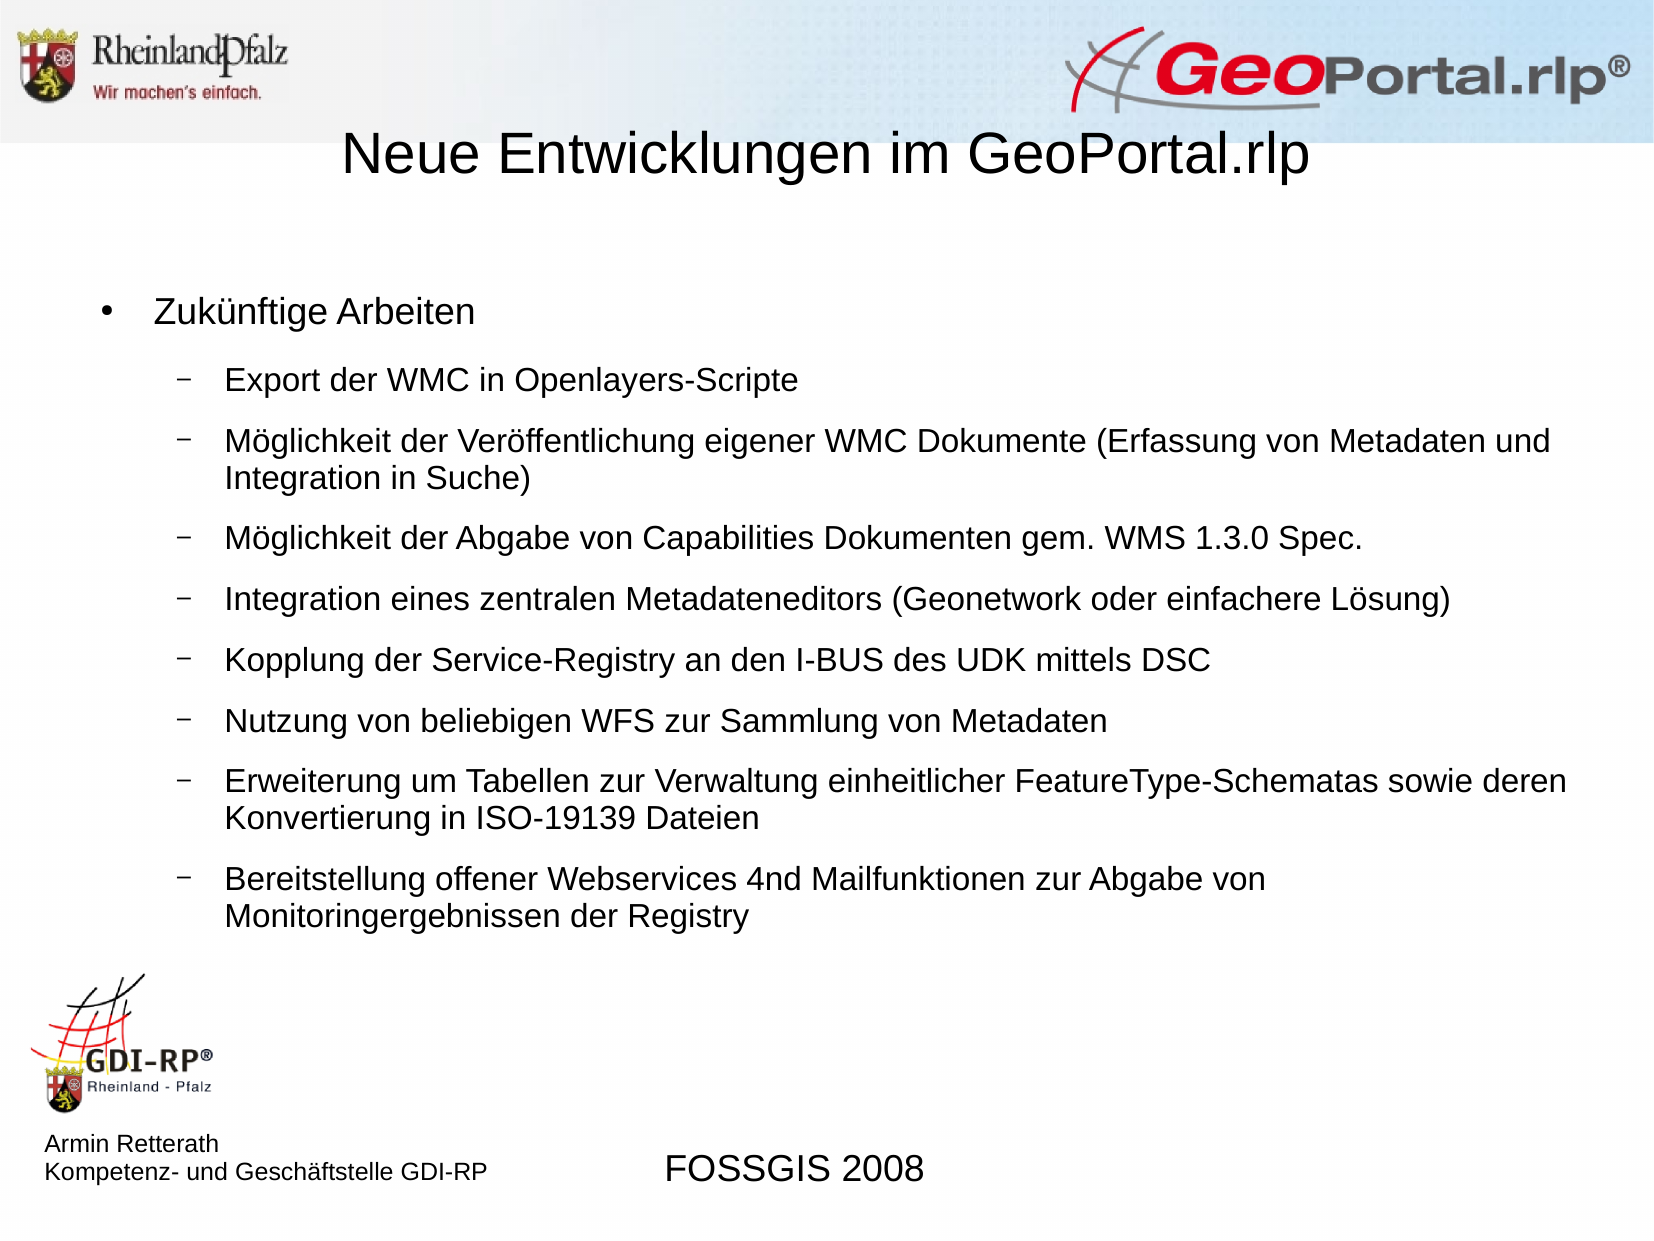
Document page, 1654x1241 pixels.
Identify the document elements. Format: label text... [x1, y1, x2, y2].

title Neue Entwicklungen im GeoPortal.rlp [82, 49, 1571, 257]
list Zukünftige Arbeiten Export der WMC in Openlayers-Scripte Möglichkeit der Veröffentlichung eigener WMC Dokumente (Erfassung von Metadaten und Integration in Suche) Möglichkeit der Abgabe von Capabilities Dokumenten gem. WMS 1.3.0 Spec. Integration eines zentralen Metadateneditors (Geonetwork oder einfachere Lösung) Kopplung der Service-Registry an den I-BUS des UDK mittels DSC Nutzung von beliebigen WFS zur Sammlung von Metadaten Erweiterung um Tabellen zur Verwaltung einheitlicher FeatureType-Schematas sowie deren Konvertierung in ISO-19139 Dateien Bereitstellung offener Webservices 4nd Mailfunktionen zur Abgabe von Monitoringergebnissen der Registry [82, 290, 1571, 1094]
picture [0, 0, 1654, 1241]
